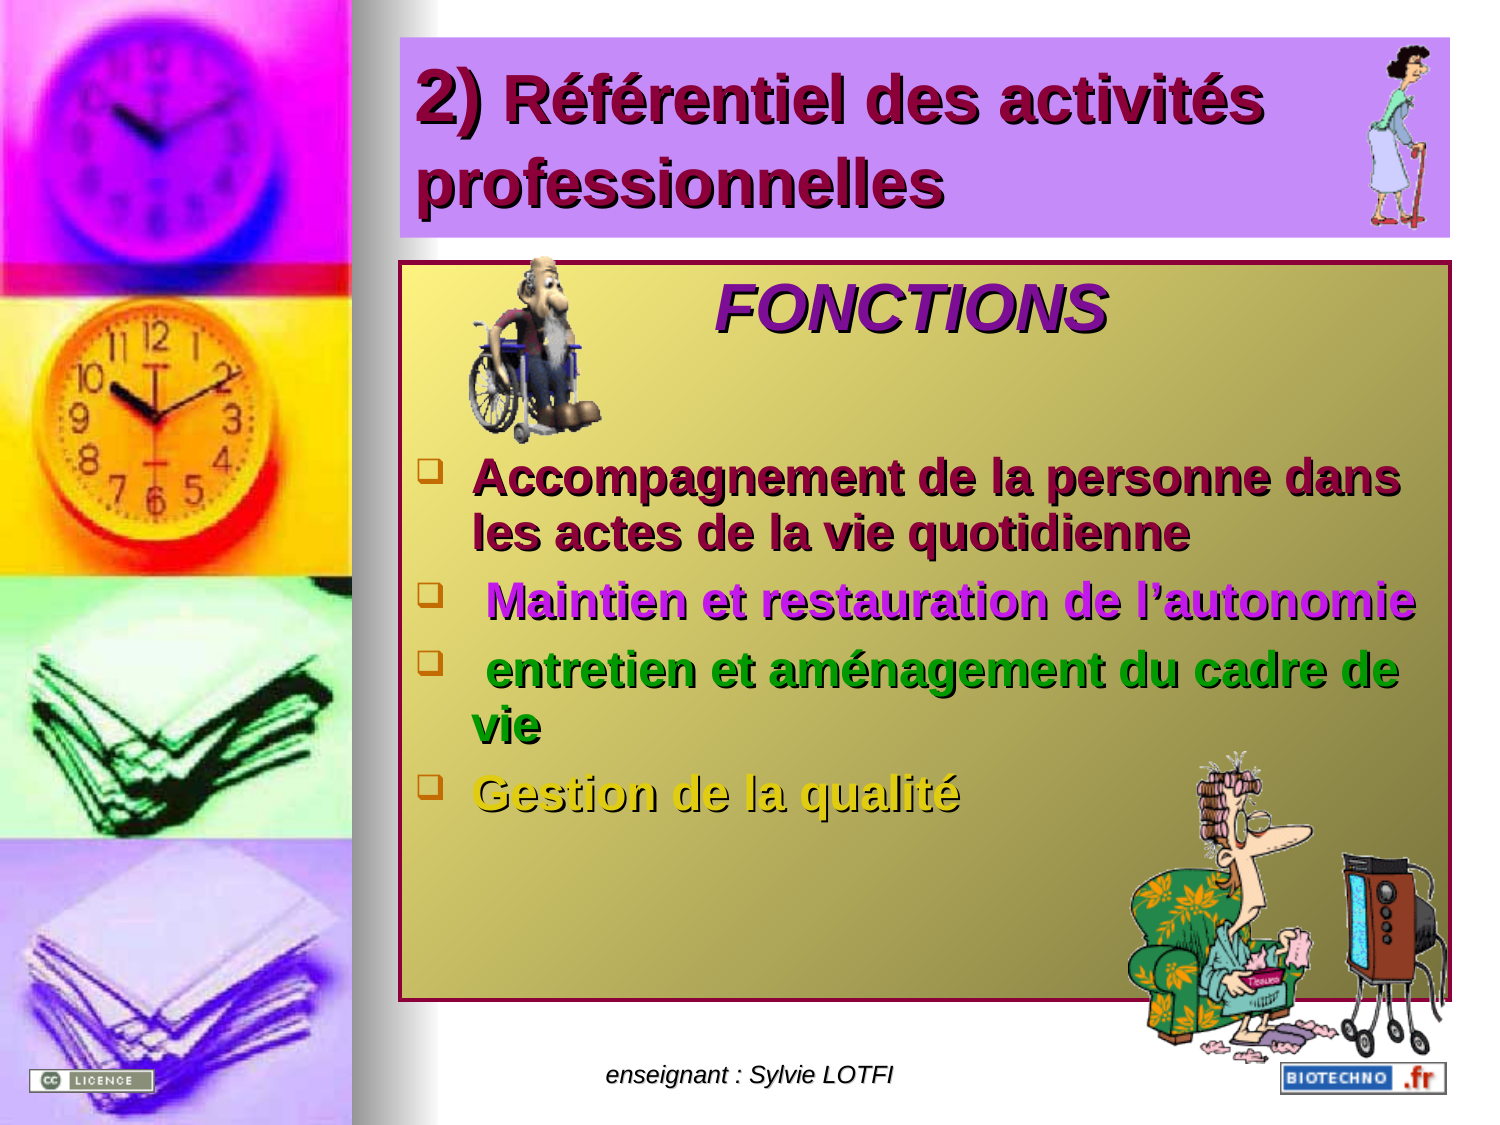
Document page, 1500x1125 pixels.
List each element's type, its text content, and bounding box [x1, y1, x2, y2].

picture [0, 0, 352, 1125]
list FONCTIONS Accompagnement de la personne dans les actes de la vie quotidienne Maintien et restauration de l’autonomie entretien et aménagement du cadre de vie Gestion de la qualité [399, 262, 1450, 1001]
picture [454, 243, 619, 451]
picture [1128, 751, 1447, 1095]
title 2) Référentiel des activités professionnelles [399, 37, 1450, 238]
picture [1364, 42, 1432, 232]
